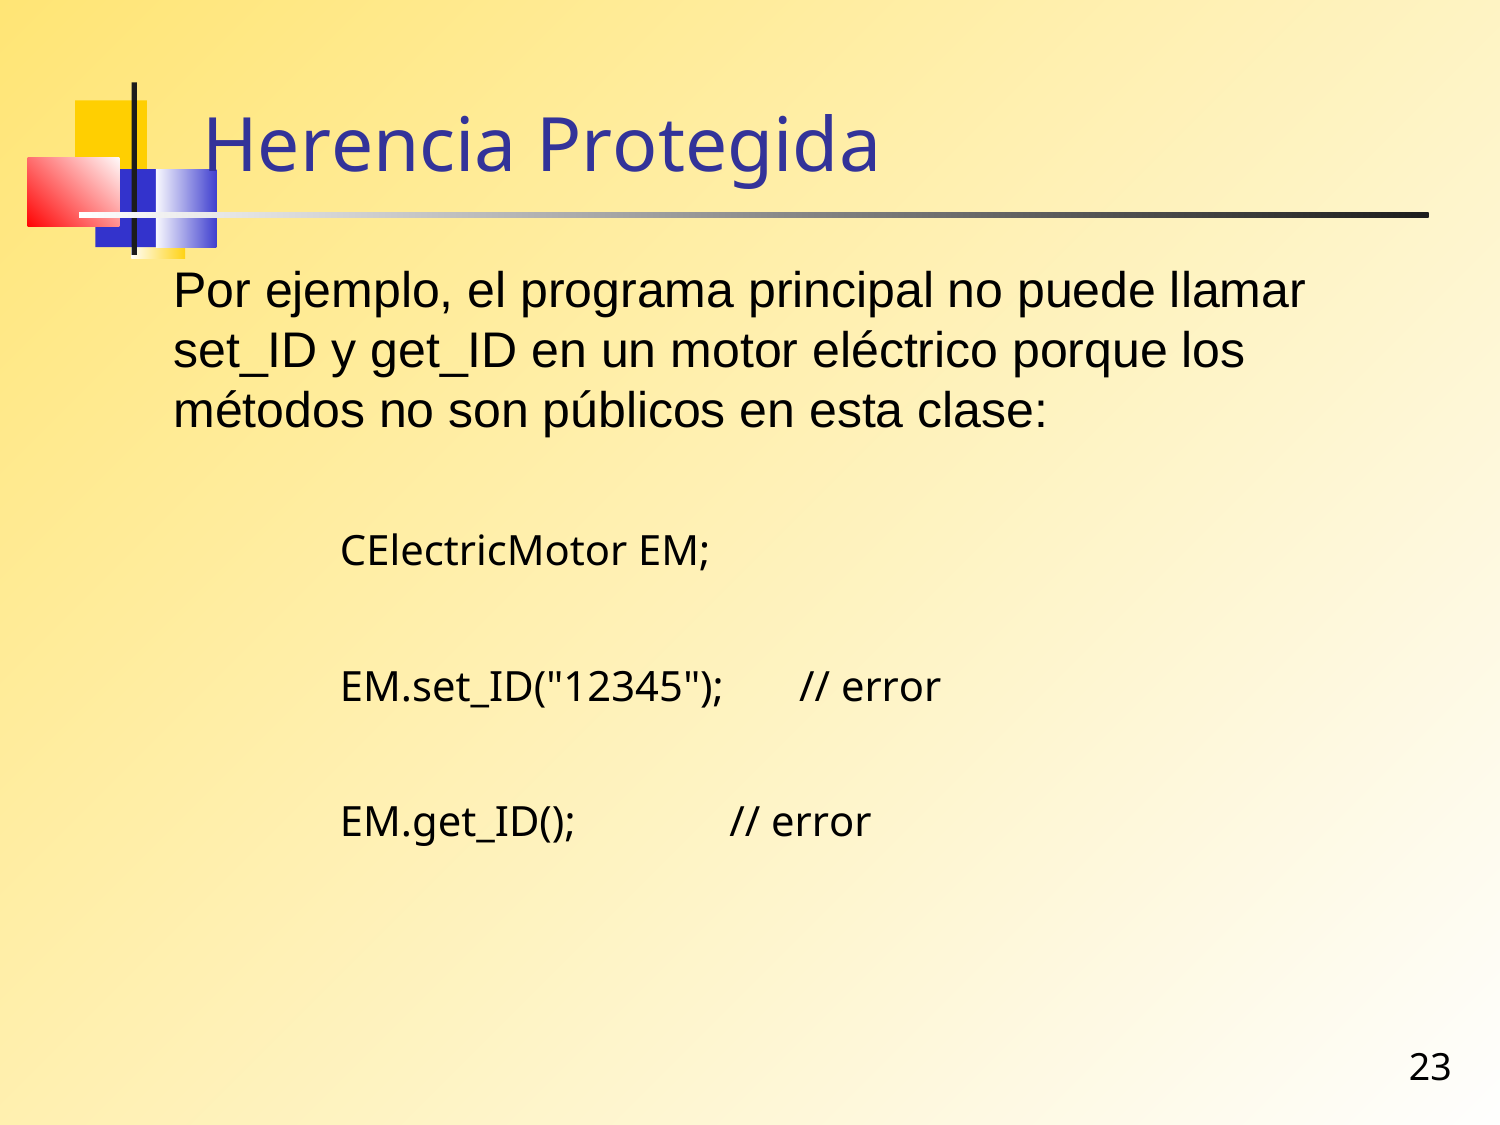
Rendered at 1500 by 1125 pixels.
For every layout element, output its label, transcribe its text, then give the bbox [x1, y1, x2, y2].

list CElectricMotor EM; EM.set_ID("12345"); // error EM.get_ID(); // error [324, 512, 1463, 1013]
title Herencia Protegida [187, 37, 1466, 201]
text_box Por ejemplo, el programa principal no puede llamar set_ID y get_ID en un motor eléctrico porque los métodos no son públicos en esta clase: [149, 249, 1388, 446]
